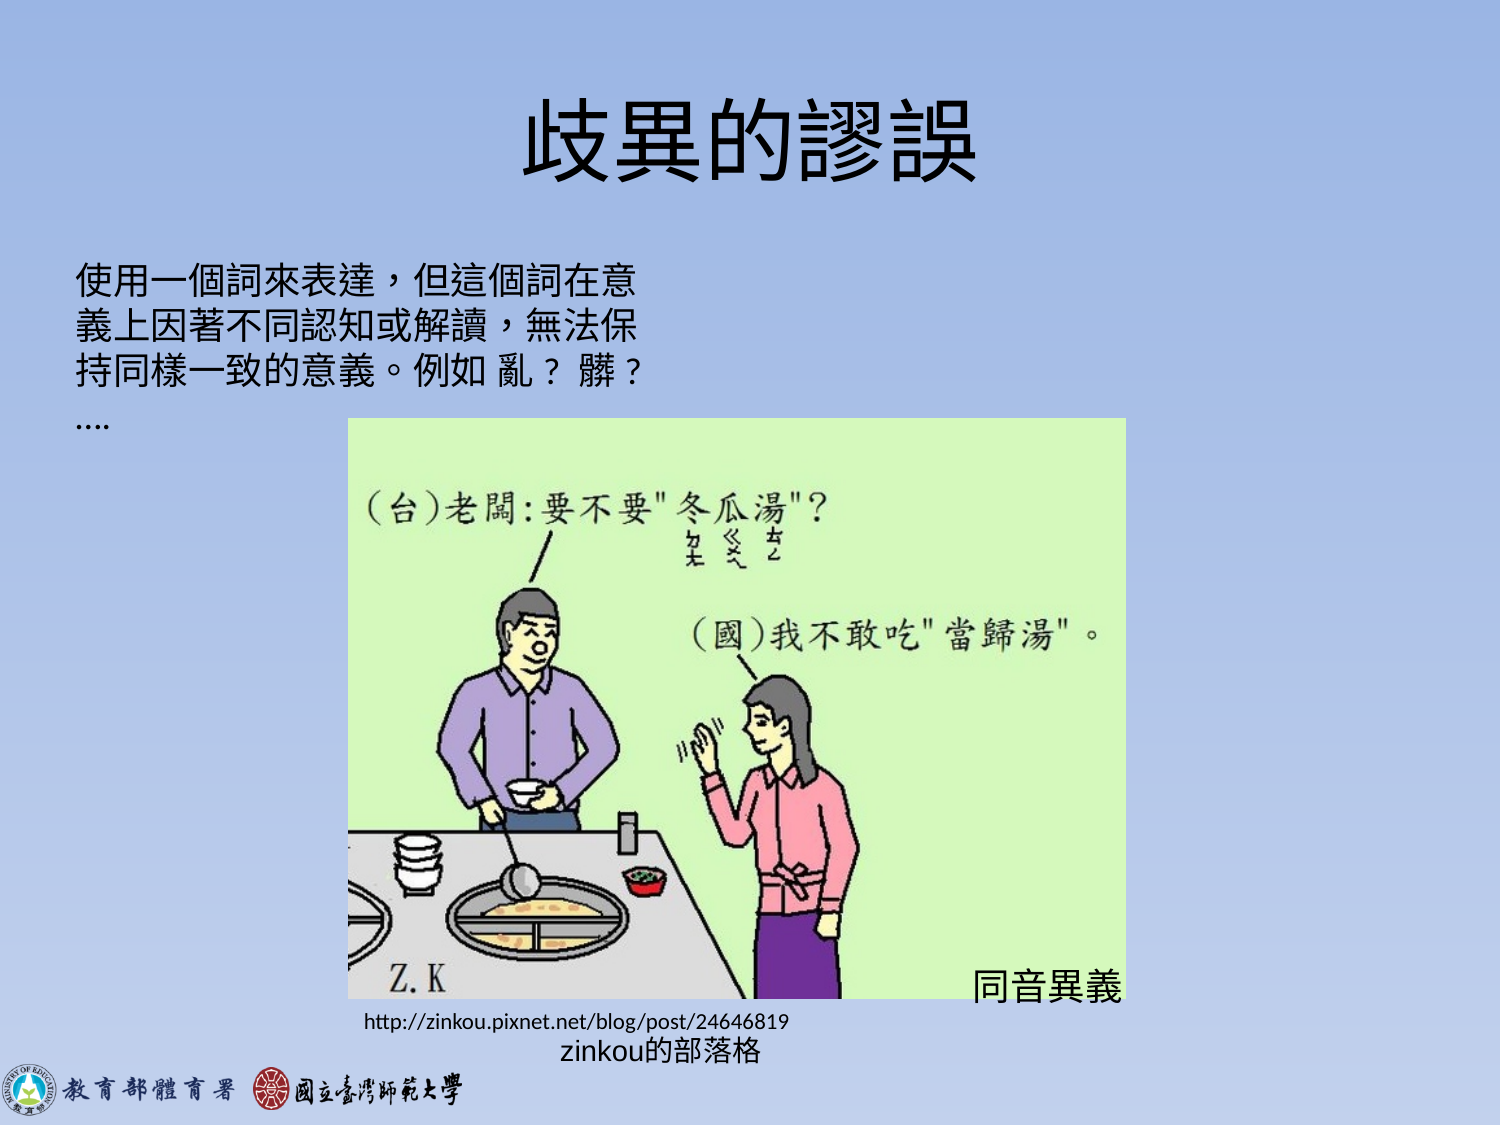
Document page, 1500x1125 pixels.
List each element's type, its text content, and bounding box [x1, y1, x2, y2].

title 歧異的謬誤 [75, 45, 1426, 233]
text_box zinkou的部落格 [545, 1024, 777, 1082]
text_box 使用一個詞來表達，但這個詞在意義上因著不同認知或解讀，無法保持同樣一致的意義。例如 亂? 髒?…. [60, 250, 661, 402]
text_box http://zinkou.pixnet.net/blog/post/24646819 [349, 999, 1460, 1041]
picture [348, 418, 1126, 999]
text_box 同音異義 [957, 955, 1140, 999]
